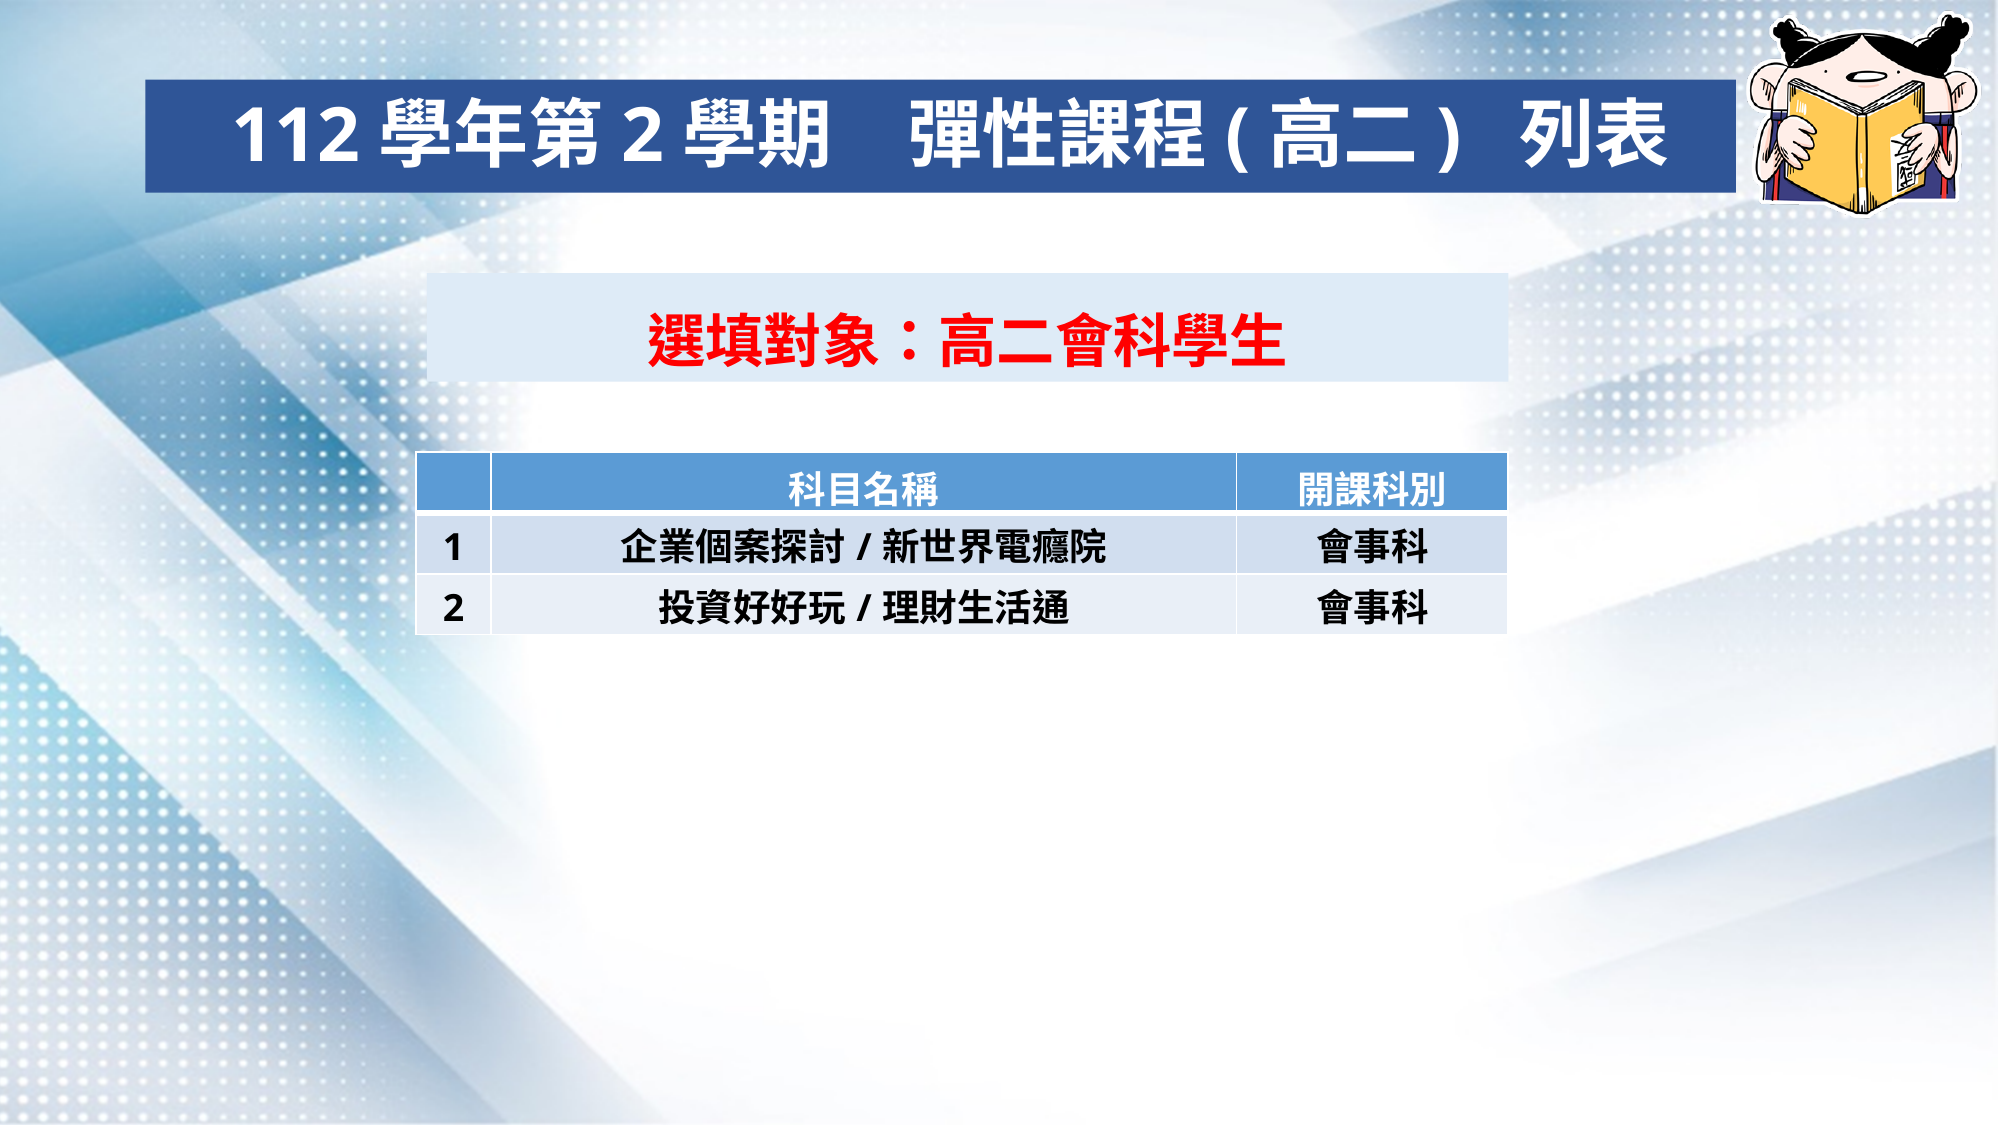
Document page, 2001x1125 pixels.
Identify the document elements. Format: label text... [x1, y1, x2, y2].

table_header [417, 453, 490, 510]
text_box 選填對象：高二會科學生 [426, 273, 1509, 382]
picture [0, 0, 1998, 1125]
table_cell 會事科 [1237, 575, 1507, 634]
table_cell 投資好好玩/理財生活通 [492, 575, 1236, 634]
table_header 科目名稱 [492, 453, 1236, 510]
table_cell 企業個案探討/新世界電癮院 [492, 516, 1236, 573]
table_header 開課科別 [1237, 453, 1507, 510]
table_cell 2 [417, 575, 490, 634]
table_cell 會事科 [1237, 516, 1507, 573]
text_box 112學年第2學期 彈性課程(高二) 列表 [145, 79, 1727, 193]
table_cell 1 [417, 516, 490, 573]
